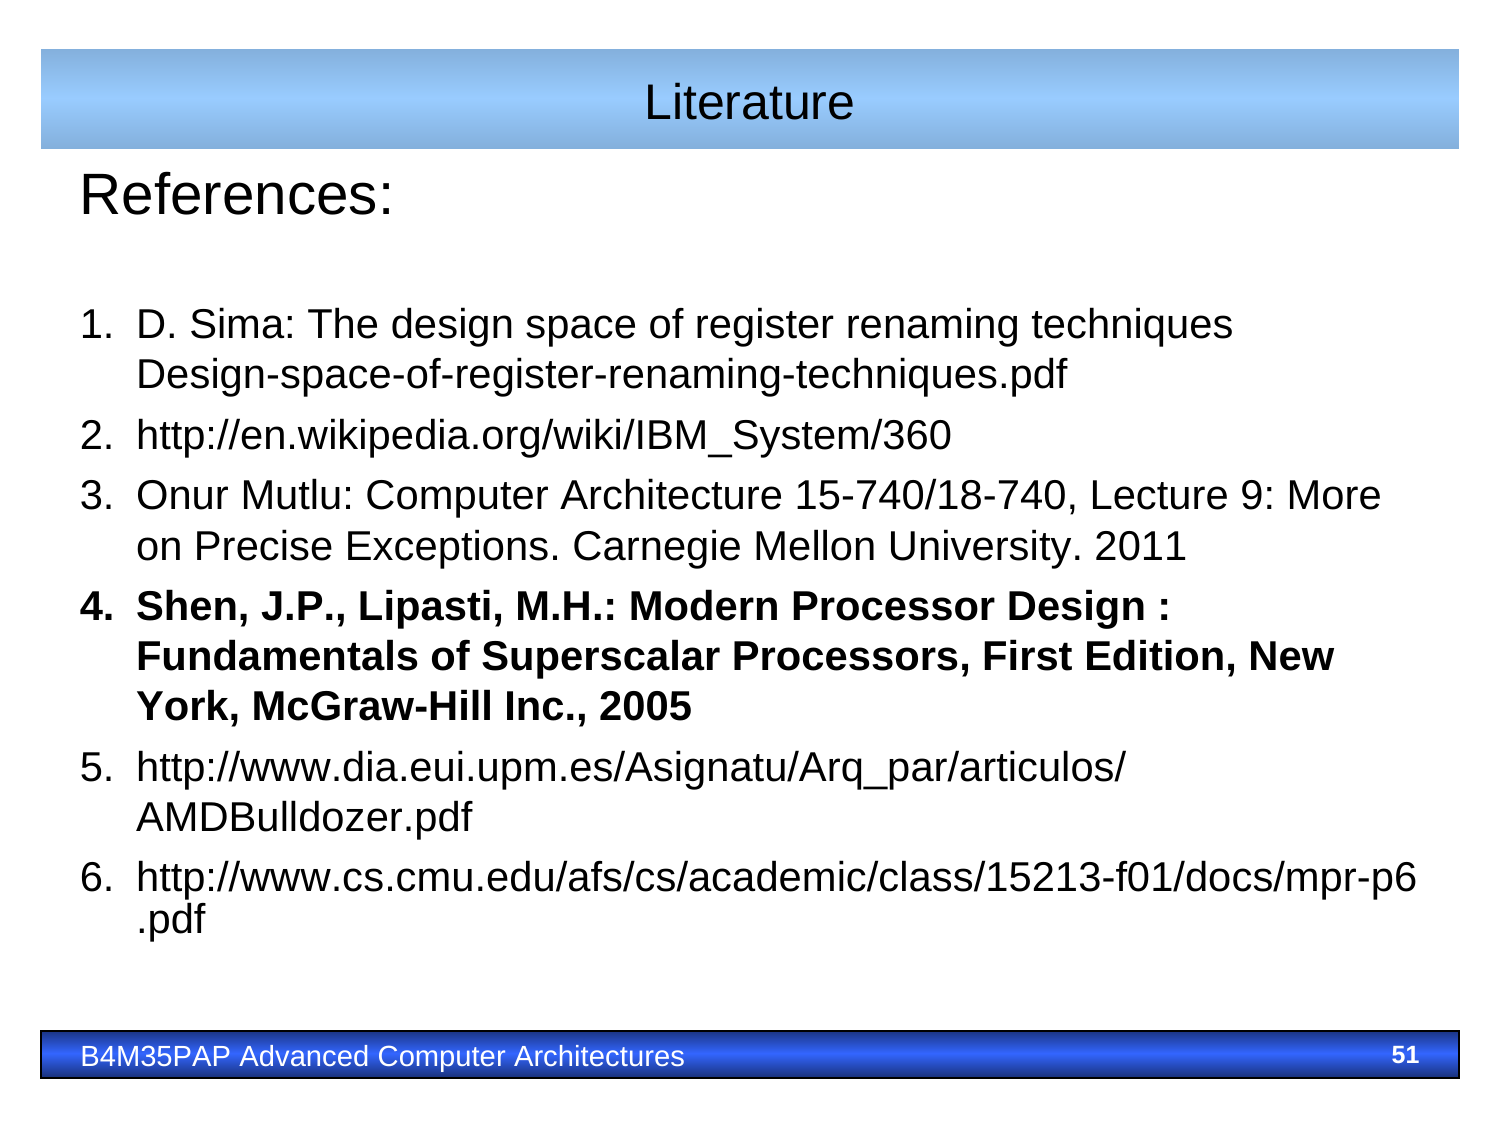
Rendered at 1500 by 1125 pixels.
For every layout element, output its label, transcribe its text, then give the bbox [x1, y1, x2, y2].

list References: D. Sima: The design space of register renaming techniques Design-space-of-register-renaming-techniques.pdf http://en.wikipedia.org/wiki/IBM_System/360 Onur Mutlu: Computer Architecture 15-740/18-740, Lecture 9: More on Precise Exceptions. Carnegie Mellon University. 2011 Shen, J.P., Lipasti, M.H.: Modern Processor Design : Fundamentals of Superscalar Processors, First Edition, New York, McGraw-Hill Inc., 2005 http://www.dia.eui.upm.es/Asignatu/Arq_par/articulos/AMDBulldozer.pdf http://www.cs.cmu.edu/afs/cs/academic/class/15213-f01/docs/mpr-p6.pdf [64, 148, 1436, 1000]
title Literature [41, 49, 1459, 149]
